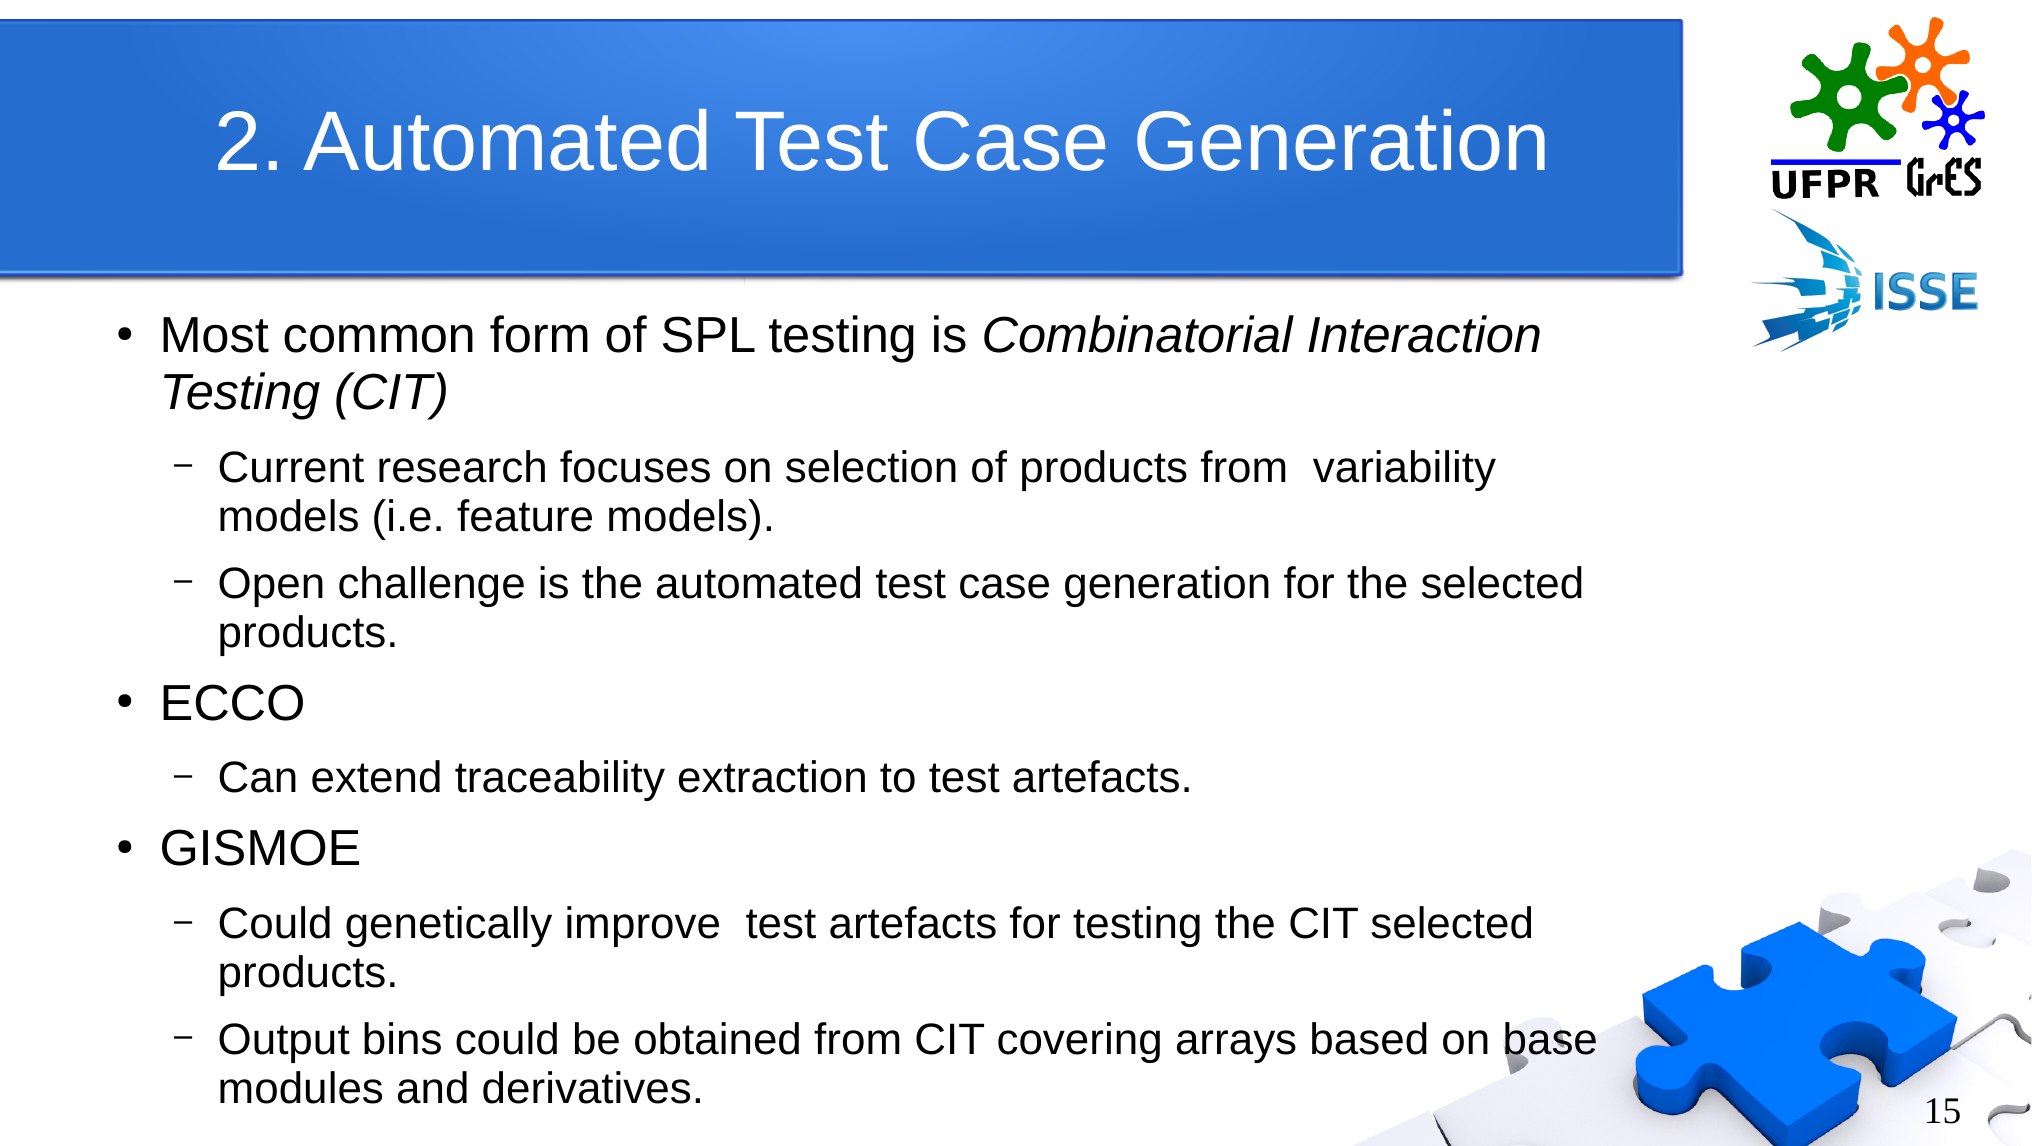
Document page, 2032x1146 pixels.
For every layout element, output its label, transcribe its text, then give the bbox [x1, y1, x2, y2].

title 2. Automated Test Case Generation [101, 45, 1666, 237]
picture [0, 19, 1689, 284]
picture [1334, 753, 2032, 1146]
picture [1736, 200, 1997, 366]
list Most common form of SPL testing is Combinatorial Interaction Testing (CIT) Current research focuses on selection of products from variability models (i.e. feature models). Open challenge is the automated test case generation for the selected products. ECCO Can extend traceability extraction to test artefacts. GISMOE Could genetically improve test artefacts for testing the CIT selected products. Output bins could be obtained from CIT covering arrays based on base modules and derivatives. [101, 307, 1619, 1123]
picture [1771, 17, 1985, 199]
